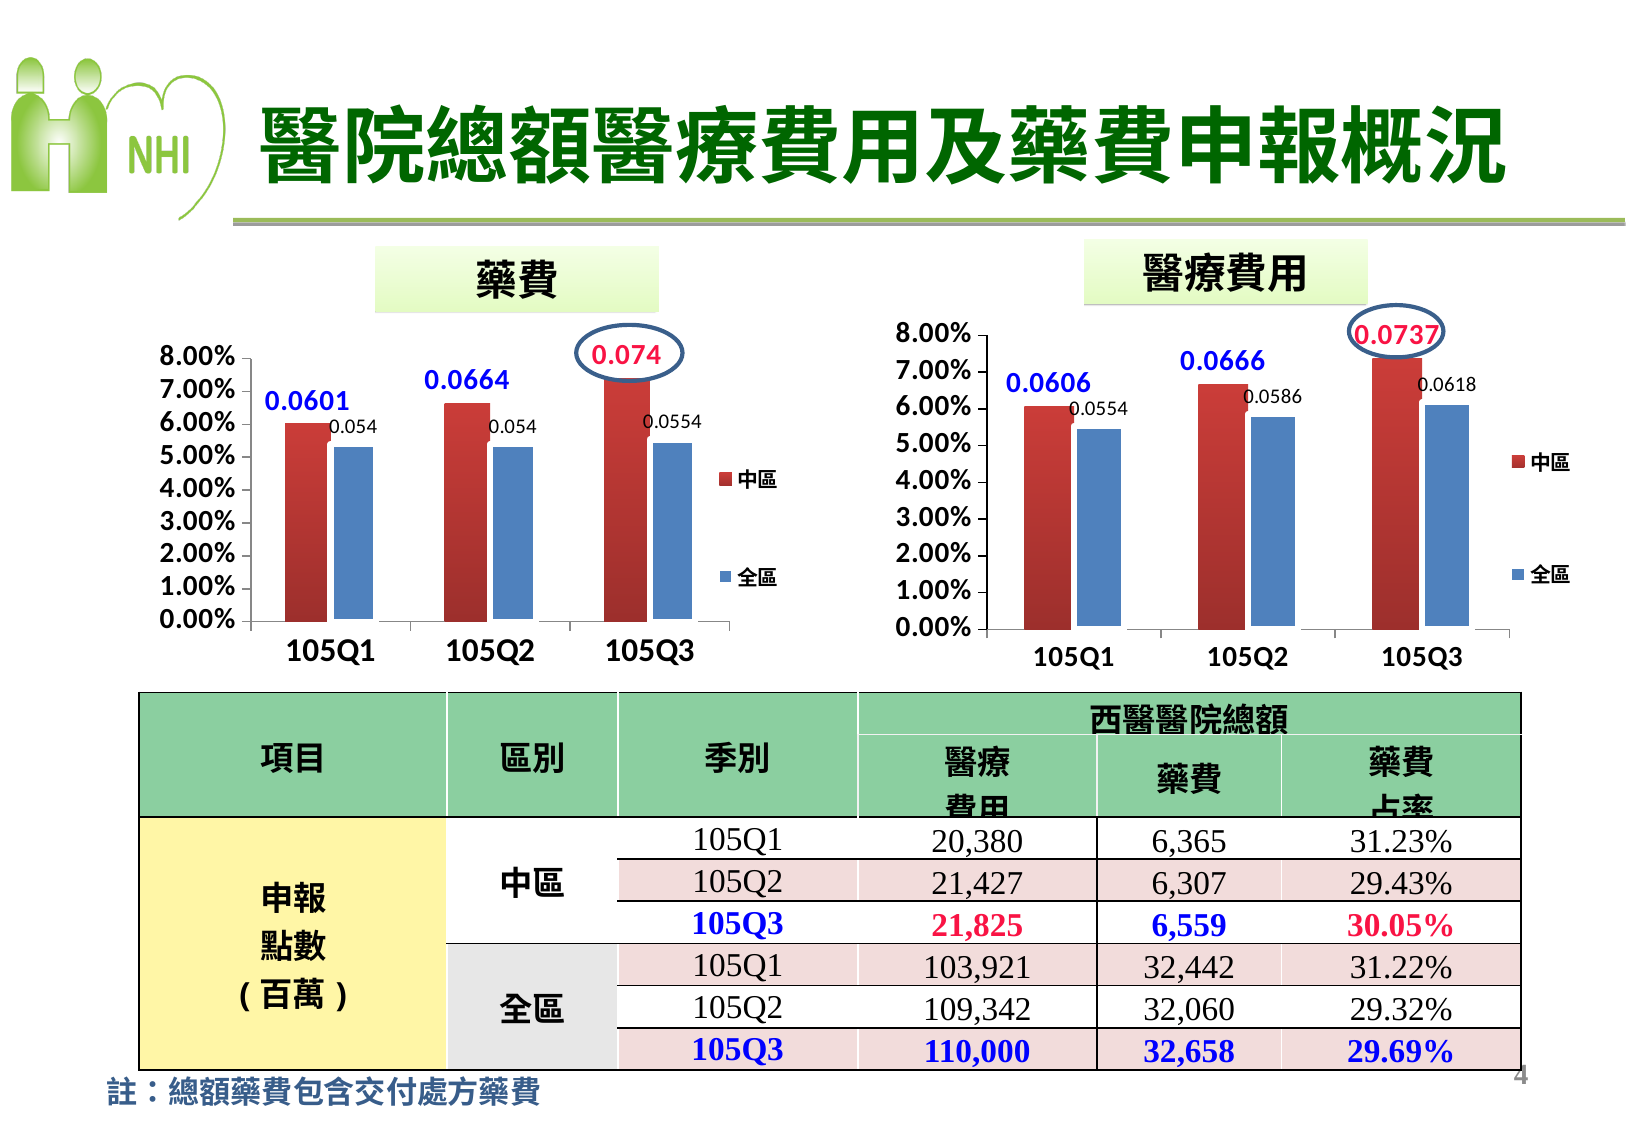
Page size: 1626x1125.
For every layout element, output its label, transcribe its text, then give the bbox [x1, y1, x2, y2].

list 註：總額藥費包含交付處方藥費 [91, 1065, 1555, 1118]
table_cell 31.22% [1282, 944, 1520, 985]
table_cell 中區 [448, 818, 617, 943]
table_cell 31.23% [1282, 818, 1520, 858]
table_cell 105Q3 [619, 1029, 857, 1069]
table_cell 藥費 占率 [1282, 735, 1520, 816]
table_cell 110,000 [859, 1029, 1096, 1069]
chart [579, 338, 680, 378]
table_cell 申報 點數 (百萬) [140, 818, 446, 1069]
table_cell 醫療 費用 [859, 735, 1096, 816]
table_cell 30.05% [1282, 902, 1520, 943]
table_header 項目 [140, 693, 446, 816]
table_cell 藥費 [1098, 735, 1281, 816]
chart [139, 338, 789, 692]
title 醫院總額醫療費用及藥費申報概況 [233, 66, 1533, 221]
table_header 區別 [448, 693, 617, 816]
table_cell 21,825 [859, 902, 1096, 943]
text_box 醫療費用 [1084, 239, 1368, 304]
chart [871, 289, 1581, 685]
table_header 季別 [619, 693, 857, 816]
table_cell 105Q1 [619, 944, 857, 985]
table_cell 29.32% [1282, 986, 1520, 1027]
table_cell 29.69% [1282, 1029, 1520, 1069]
slide_number <編號> [1164, 1042, 1544, 1103]
table_cell 105Q1 [619, 818, 857, 858]
picture [0, 42, 233, 233]
table_cell 32,442 [1098, 944, 1281, 985]
table_cell 6,307 [1098, 860, 1281, 900]
table_cell 105Q2 [619, 986, 857, 1027]
table_cell 6,365 [1098, 818, 1281, 858]
table_cell 6,559 [1098, 902, 1281, 943]
table_cell 29.43% [1282, 860, 1520, 900]
table_cell 32,658 [1098, 1029, 1281, 1069]
table_cell 109,342 [859, 986, 1096, 1027]
table_cell 21,427 [859, 860, 1096, 900]
text_box 藥費 [375, 246, 659, 312]
table_cell 20,380 [859, 818, 1096, 858]
table_cell 32,060 [1098, 986, 1281, 1027]
table_cell 105Q3 [619, 902, 857, 943]
table_cell 全區 [448, 944, 617, 1069]
table_header 西醫醫院總額 [859, 693, 1520, 734]
table_cell 105Q2 [619, 860, 857, 900]
table_cell 103,921 [859, 944, 1096, 985]
table_header 西醫醫院總額 [1096, 717, 1115, 729]
